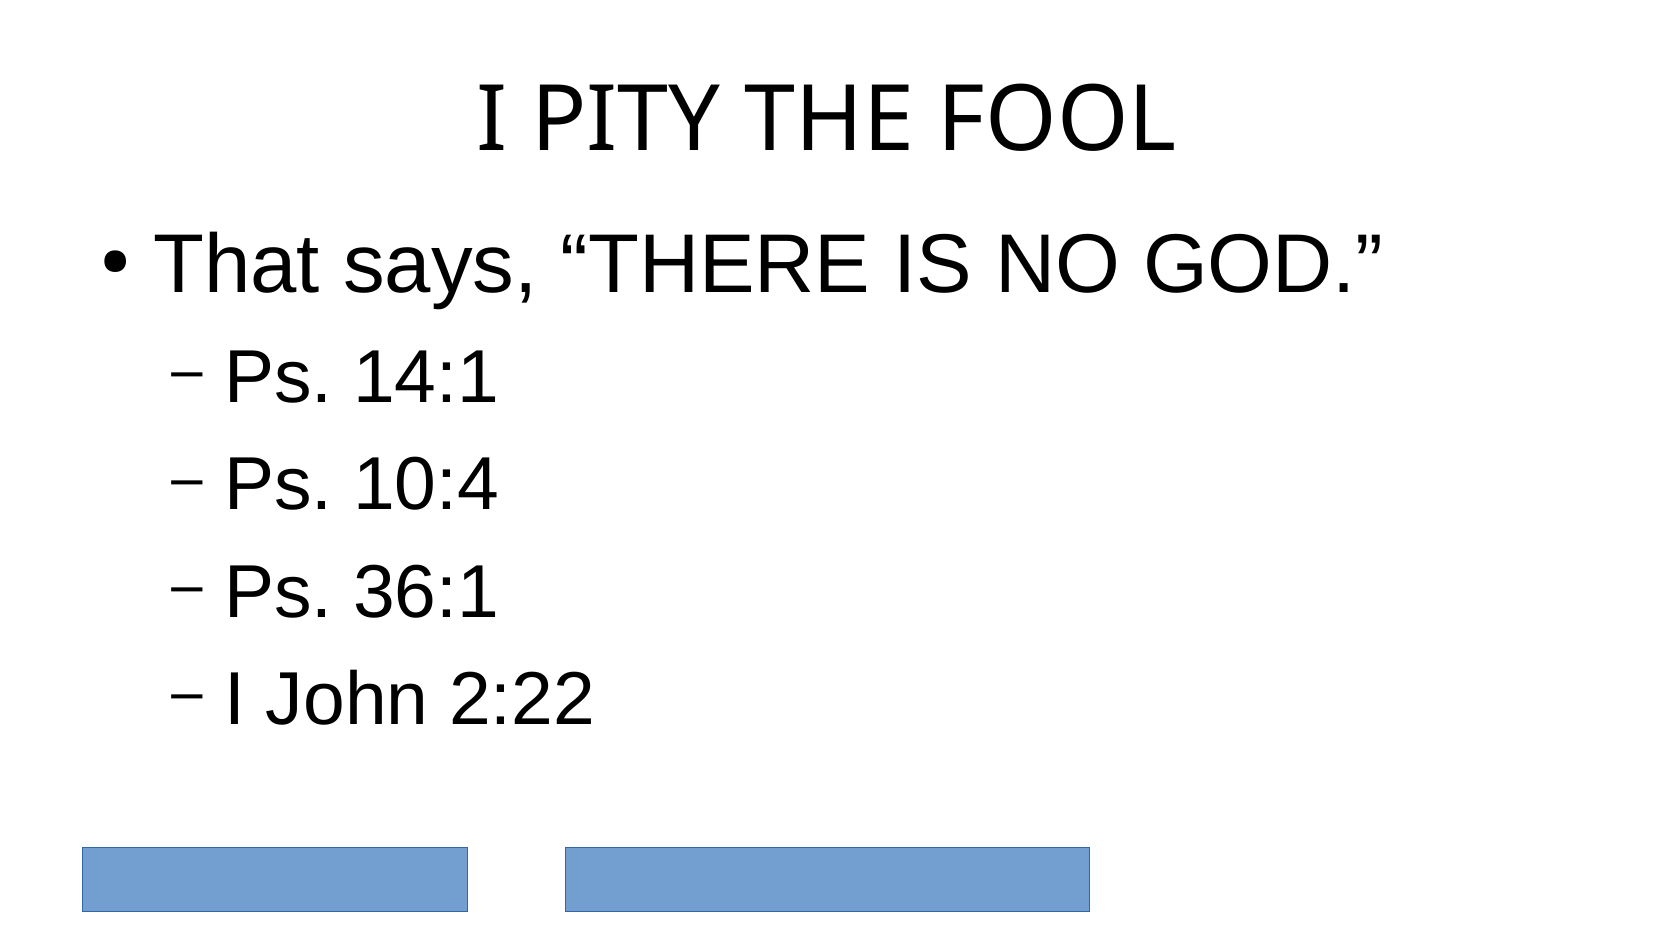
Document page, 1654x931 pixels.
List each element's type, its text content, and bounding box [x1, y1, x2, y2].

title I PITY THE FOOL [82, 5, 1571, 217]
list That says, “THERE IS NO GOD.” Ps. 14:1 Ps. 10:4 Ps. 36:1 I John 2:22 [82, 217, 1571, 757]
